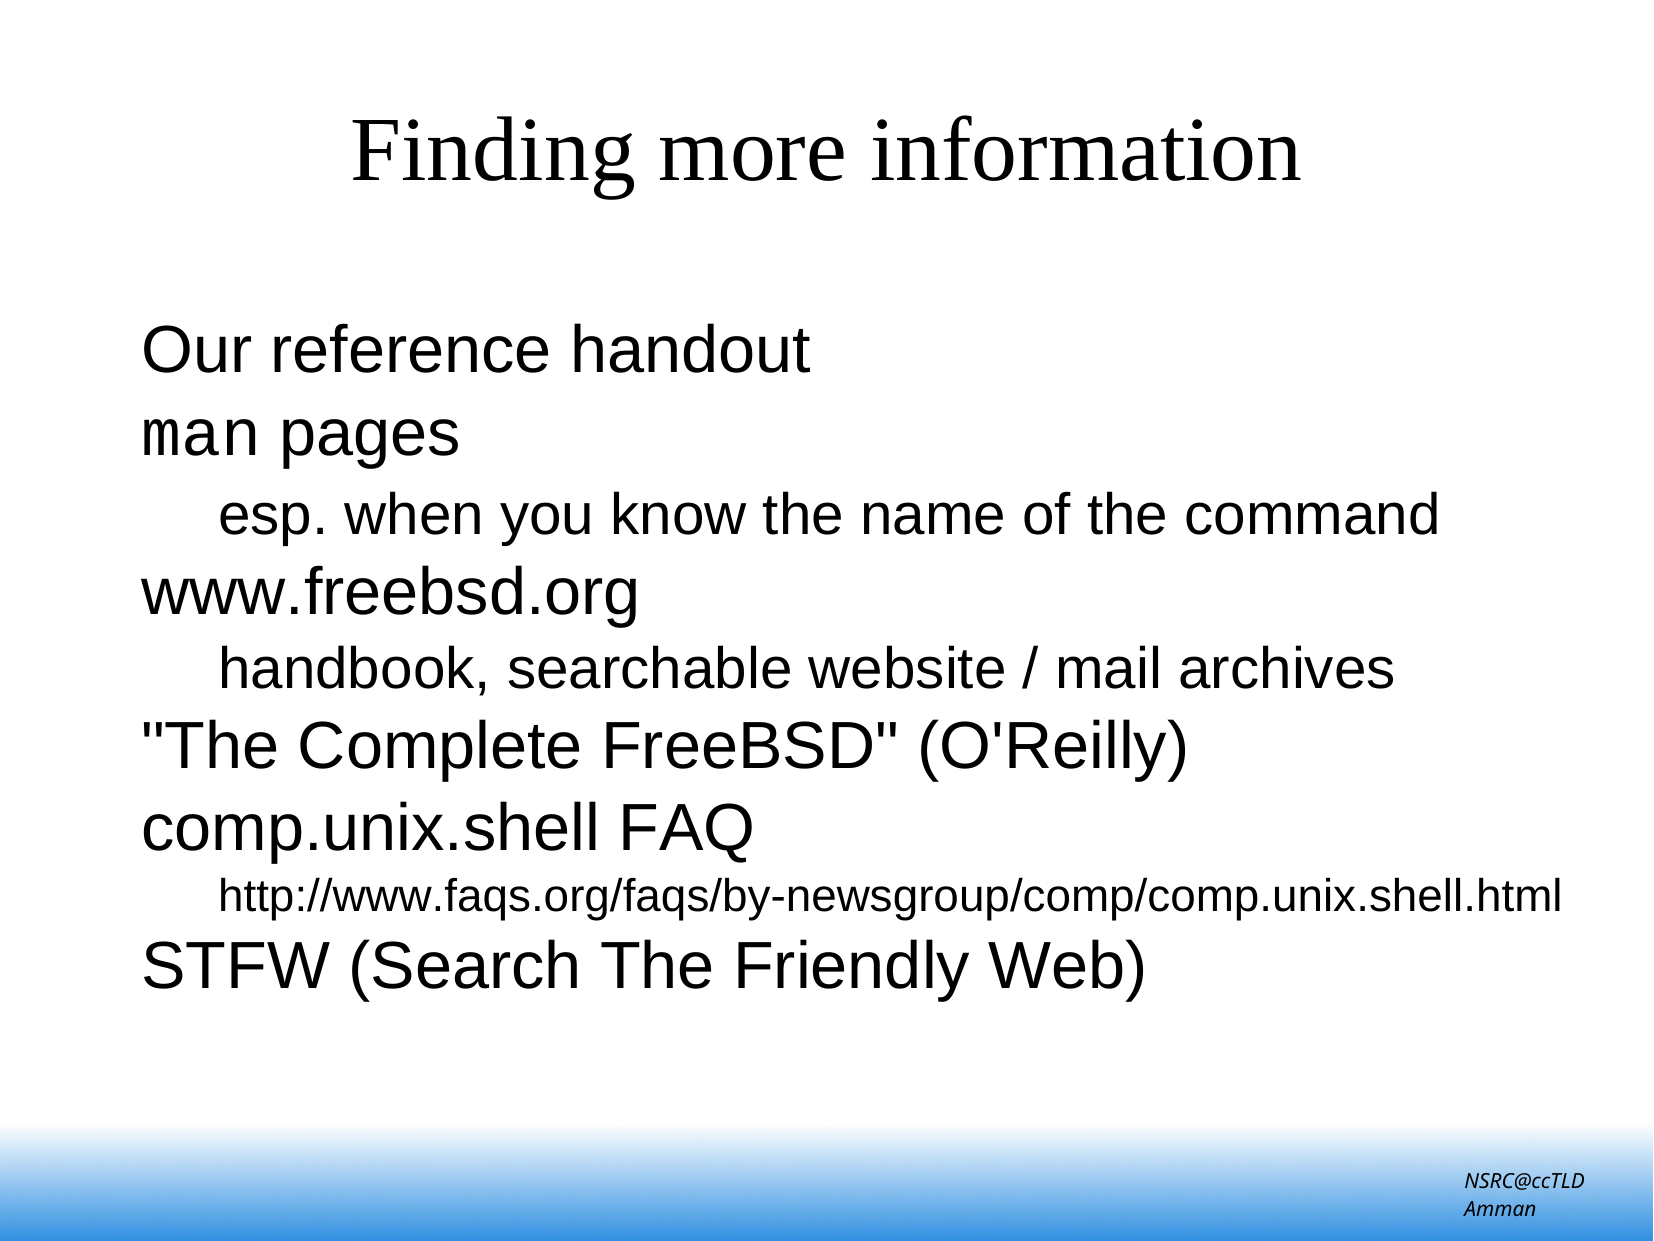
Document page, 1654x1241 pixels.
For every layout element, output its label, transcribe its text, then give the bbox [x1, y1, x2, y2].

picture [0, 1122, 1653, 1241]
title Finding more information [121, 46, 1534, 254]
list Our reference handout man pages esp. when you know the name of the command www.freebsd.org handbook, searchable website / mail archives "The Complete FreeBSD" (O'Reilly) comp.unix.shell FAQ http://www.faqs.org/faqs/by-newsgroup/comp/comp.unix.shell.html STFW (Search The Friendly Web) [123, 304, 1613, 1115]
